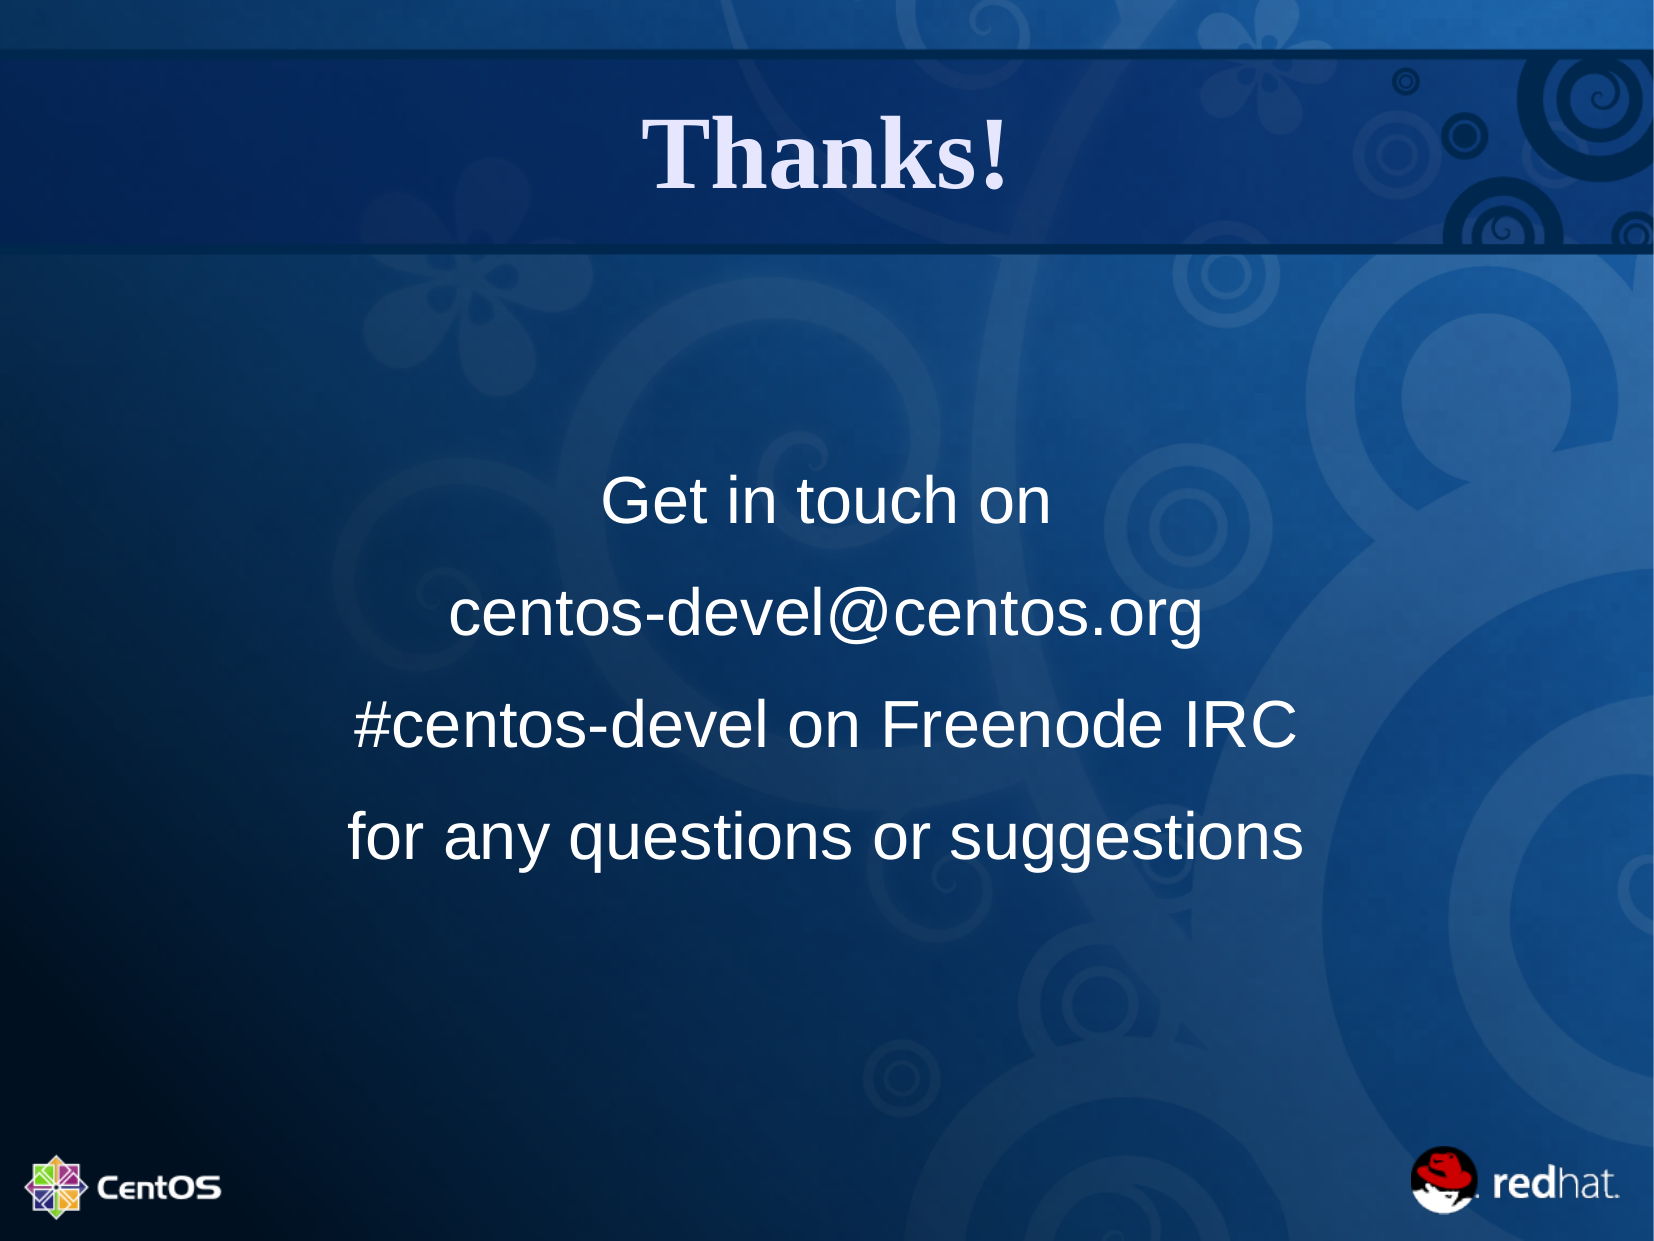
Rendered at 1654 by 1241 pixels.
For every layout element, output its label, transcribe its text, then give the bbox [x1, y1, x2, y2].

picture [0, 0, 1654, 1241]
title Thanks! [82, 49, 1571, 257]
subtitle Get in touch on centos-devel@centos.org #centos-devel on Freenode IRC for any questions or suggestions [82, 290, 1571, 1010]
